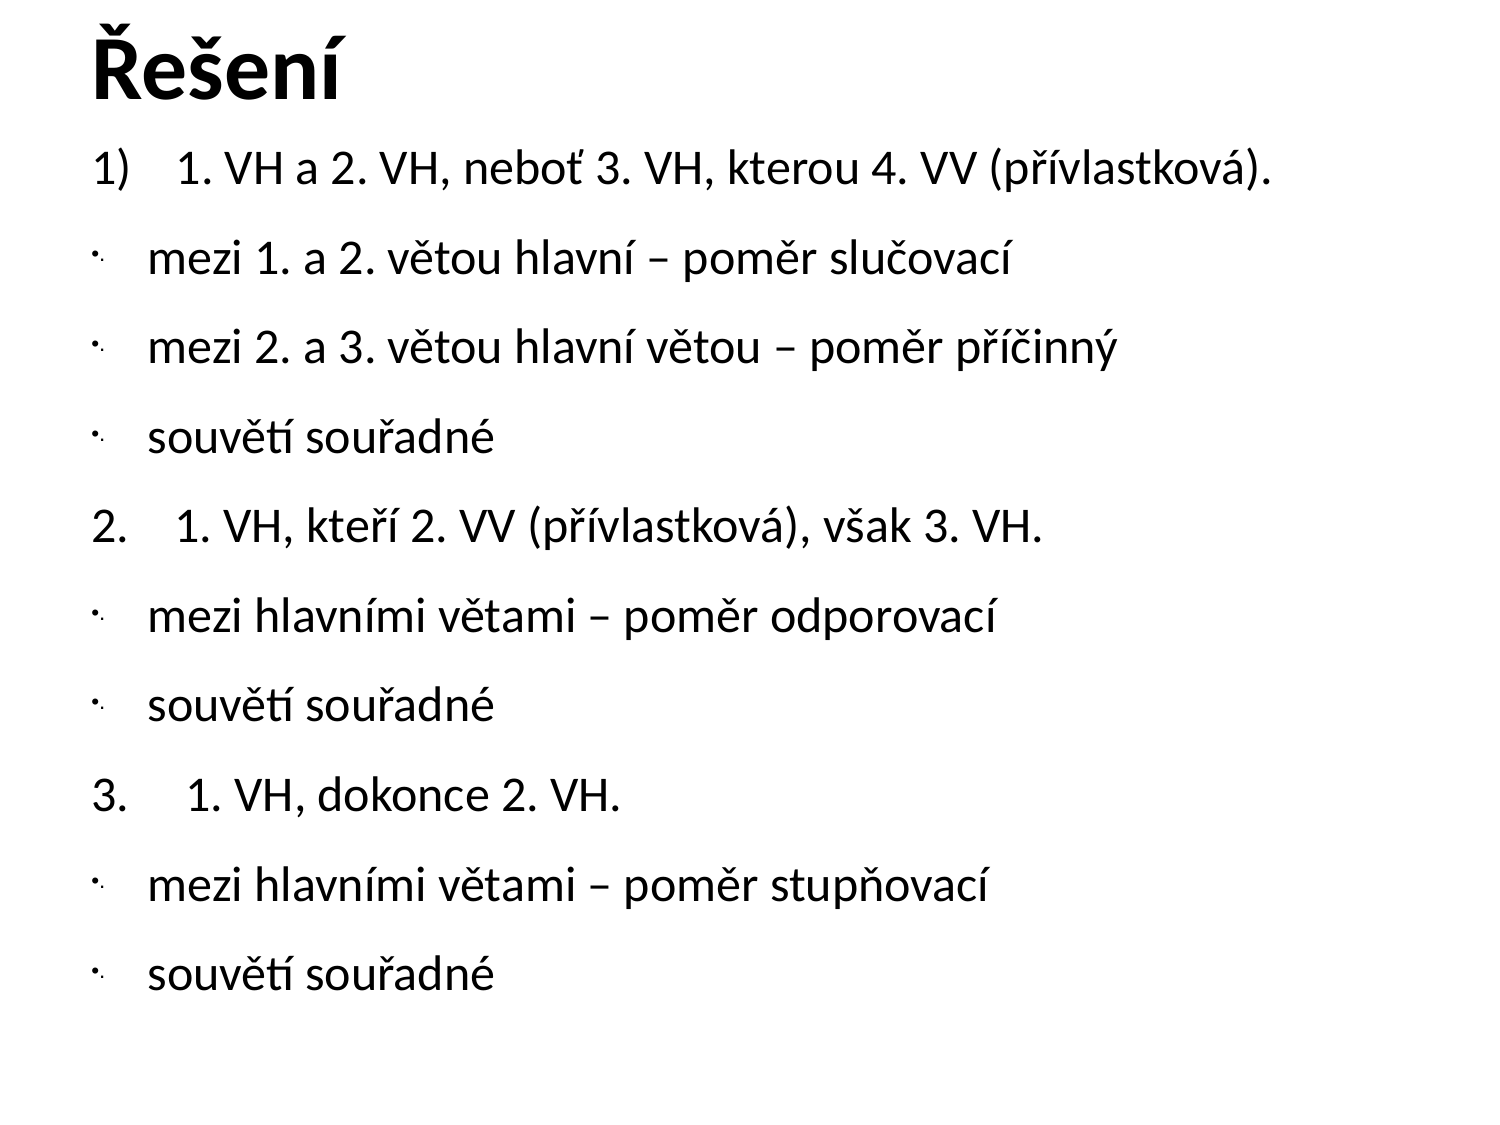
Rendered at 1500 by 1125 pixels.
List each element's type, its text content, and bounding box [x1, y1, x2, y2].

title Řešení [76, 0, 1427, 127]
list 1. VH a 2. VH, neboť 3. VH, kterou 4. VV (přívlastková). mezi 1. a 2. větou hlavní – poměr slučovací mezi 2. a 3. větou hlavní větou – poměr příčinný souvětí souřadné 2. 1. VH, kteří 2. VV (přívlastková), však 3. VH. mezi hlavními větami – poměr odporovací souvětí souřadné 3. 1. VH, dokonce 2. VH. mezi hlavními větami – poměr stupňovací souvětí souřadné [76, 127, 1427, 1025]
